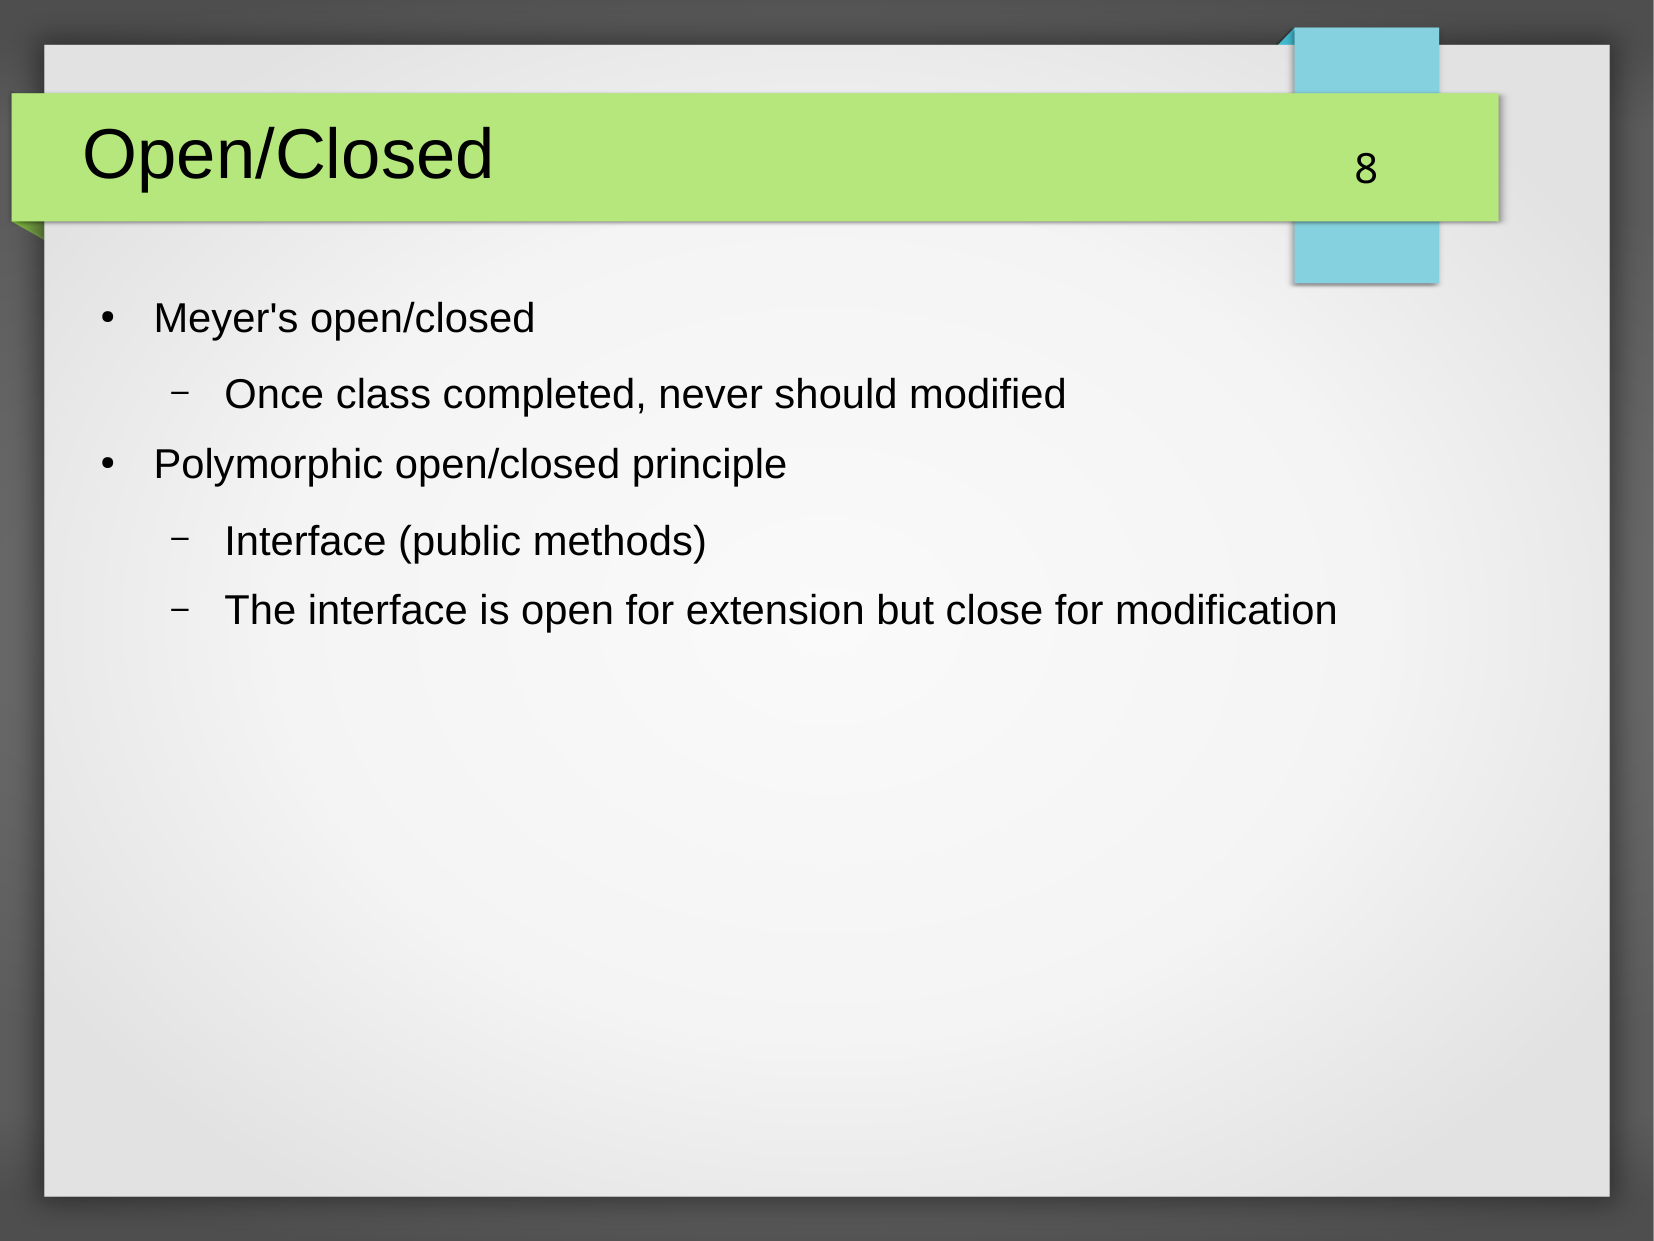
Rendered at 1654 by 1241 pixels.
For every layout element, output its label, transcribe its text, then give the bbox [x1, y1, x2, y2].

title Open/Closed [82, 94, 1264, 213]
list Meyer's open/closed Once class completed, never should modified Polymorphic open/closed principle Interface (public methods) The interface is open for extension but close for modification [82, 295, 1571, 1015]
picture [0, 0, 1654, 1241]
text_box <number> [1254, 131, 1479, 207]
